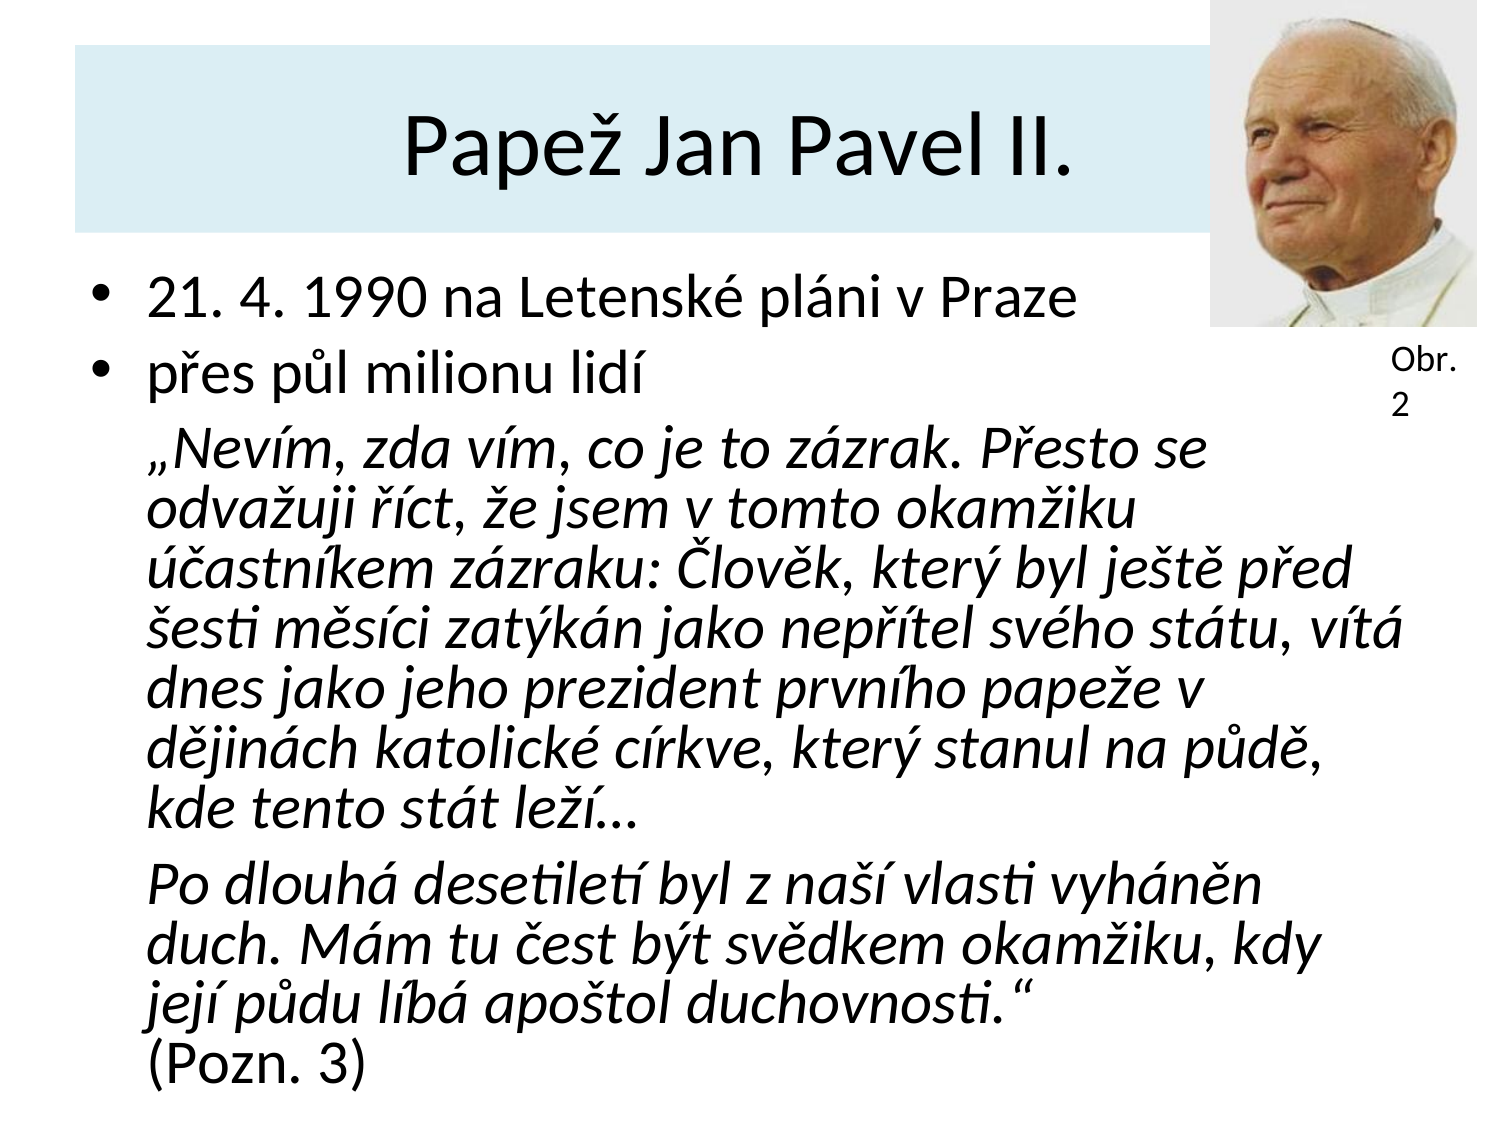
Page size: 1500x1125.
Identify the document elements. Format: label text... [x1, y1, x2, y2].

title Papež Jan Pavel II. [75, 45, 1210, 233]
picture [1210, 0, 1477, 327]
list 21. 4. 1990 na Letenské pláni v Praze přes půl milionu lidí „Nevím, zda vím, co je to zázrak. Přesto se odvažuji říct, že jsem v tomto okamžiku účastníkem zázraku: Člověk, který byl ještě před šesti měsíci zatýkán jako nepřítel svého státu, vítá dnes jako jeho prezident prvního papeže v dějinách katolické církve, který stanul na půdě, kde tento stát leží… Po dlouhá desetiletí byl z naší vlasti vyháněn duch. Mám tu čest být svědkem okamžiku, kdy její půdu líbá apoštol duchovnosti.“ (Pozn. 3) [75, 262, 1426, 1106]
text_box Obr. 2 [1375, 326, 1500, 432]
